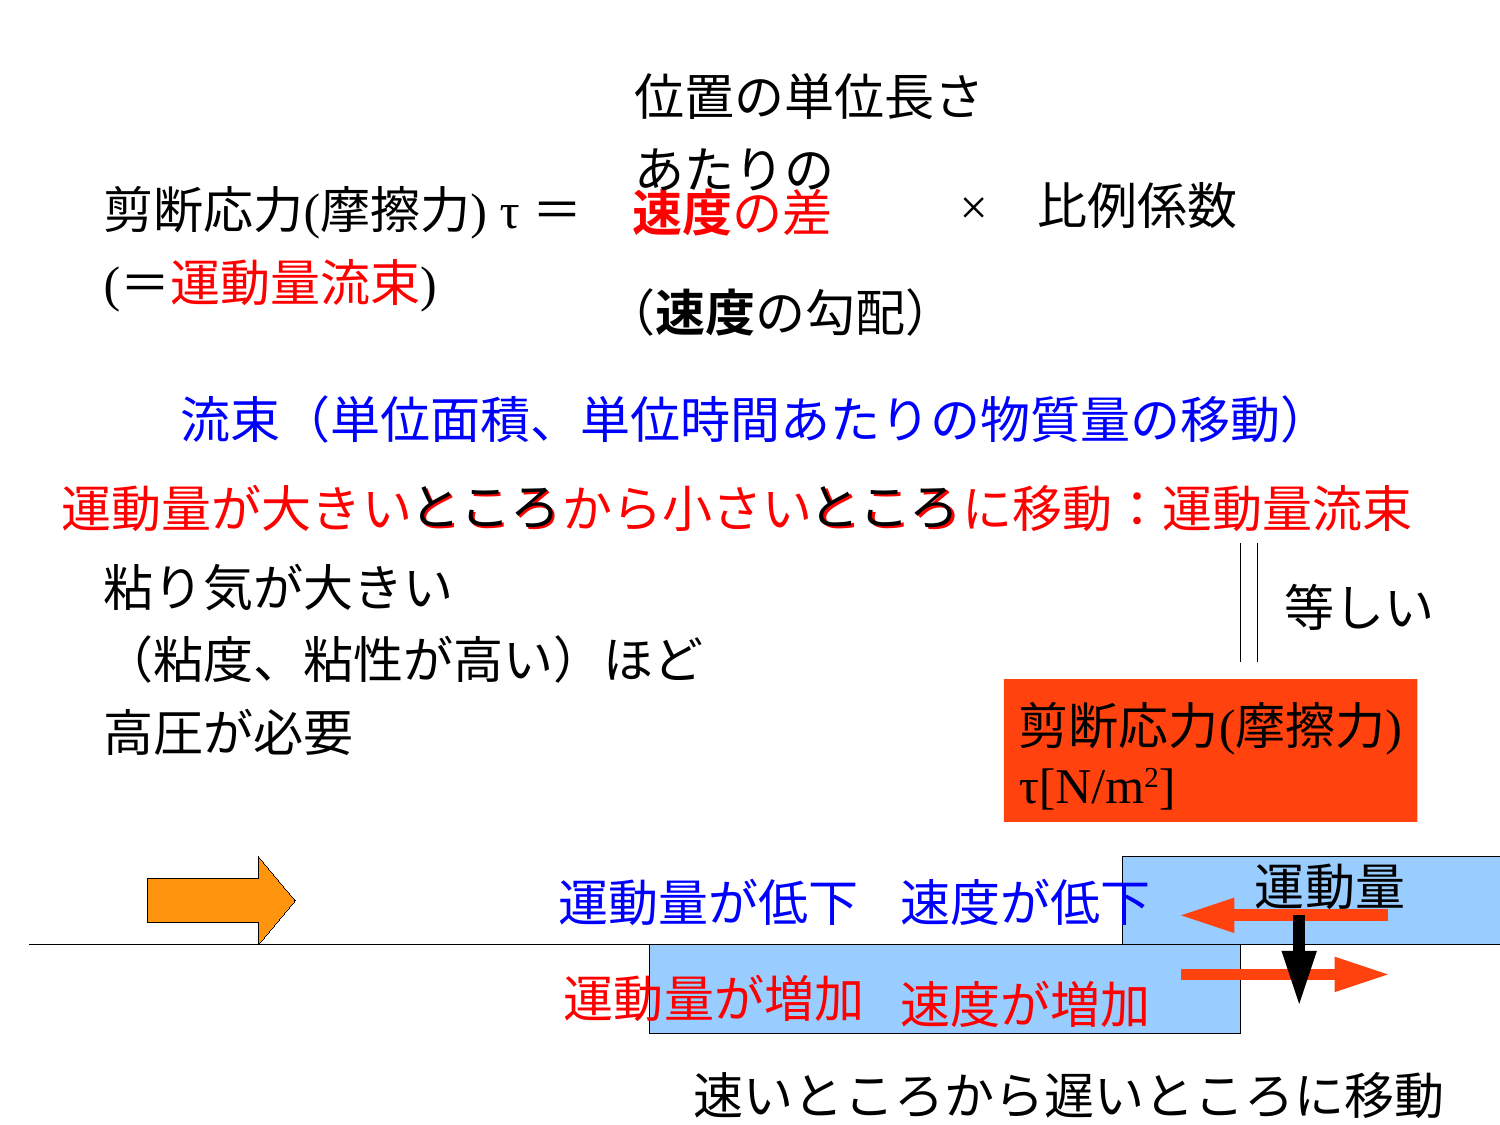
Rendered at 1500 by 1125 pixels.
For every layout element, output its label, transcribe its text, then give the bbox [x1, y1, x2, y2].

text_box 運動量が大きいところから小さいところに移動：運動量流束 [47, 461, 1477, 591]
text_box 速度の差 [617, 166, 916, 265]
text_box [1122, 921, 1293, 944]
text_box 運動量が増加 [549, 951, 934, 1028]
text_box [147, 856, 296, 944]
text_box 速度が低下 [928, 856, 1270, 932]
text_box [1305, 856, 1500, 945]
text_box 運動量 [1240, 839, 1420, 916]
text_box [649, 1028, 885, 1034]
text_box 位置の単位長さあたりの [620, 50, 1004, 237]
text_box 速いところから遅いところに移動 [679, 1049, 1500, 1125]
text_box ところ [794, 502, 975, 532]
text_box [649, 945, 1241, 957]
text_box × 比例係数 [944, 159, 1359, 237]
text_box 等しい [1269, 561, 1477, 690]
text_box ところ [396, 502, 576, 532]
text_box （速度の勾配） [590, 265, 1063, 373]
text_box 運動量が低下 [543, 856, 928, 932]
text_box 流束（単位面積、単位時間あたりの物質量の移動） [165, 373, 1388, 502]
text_box 粘り気が大きい （粘度、粘性が高い）ほど 高圧が必要 [88, 591, 798, 739]
text_box 剪断応力(摩擦力) τ ＝ (＝運動量流束) [88, 163, 620, 302]
text_box 速度が増加 [885, 957, 1270, 1034]
text_box 剪断応力(摩擦力) τ[N/m2] [1003, 679, 1418, 814]
